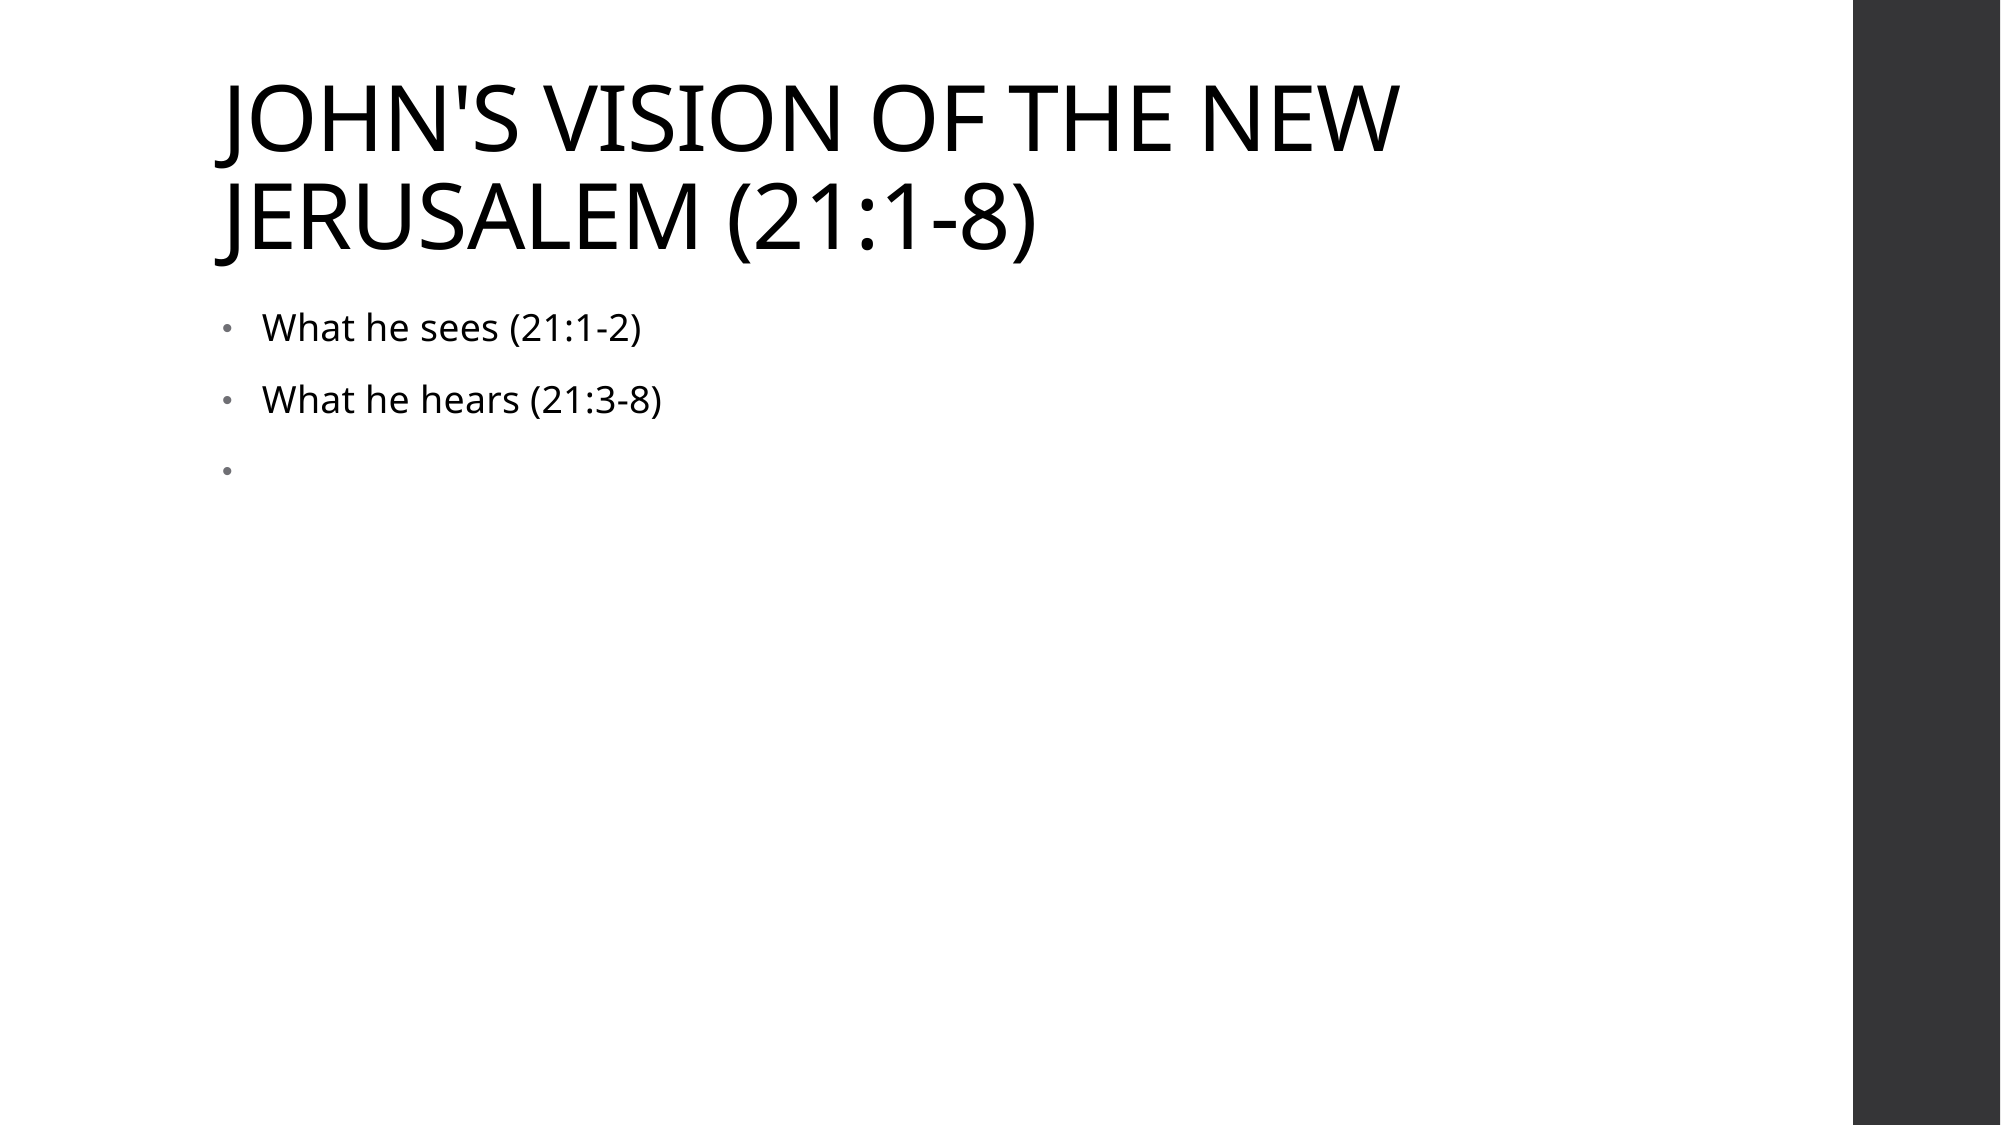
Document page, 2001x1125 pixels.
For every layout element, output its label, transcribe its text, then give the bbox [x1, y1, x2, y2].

list What he sees (21:1-2) What he hears (21:3-8) [206, 299, 1617, 1014]
title JOHN'S VISION OF THE NEW JERUSALEM (21:1-8) [206, 60, 1797, 278]
